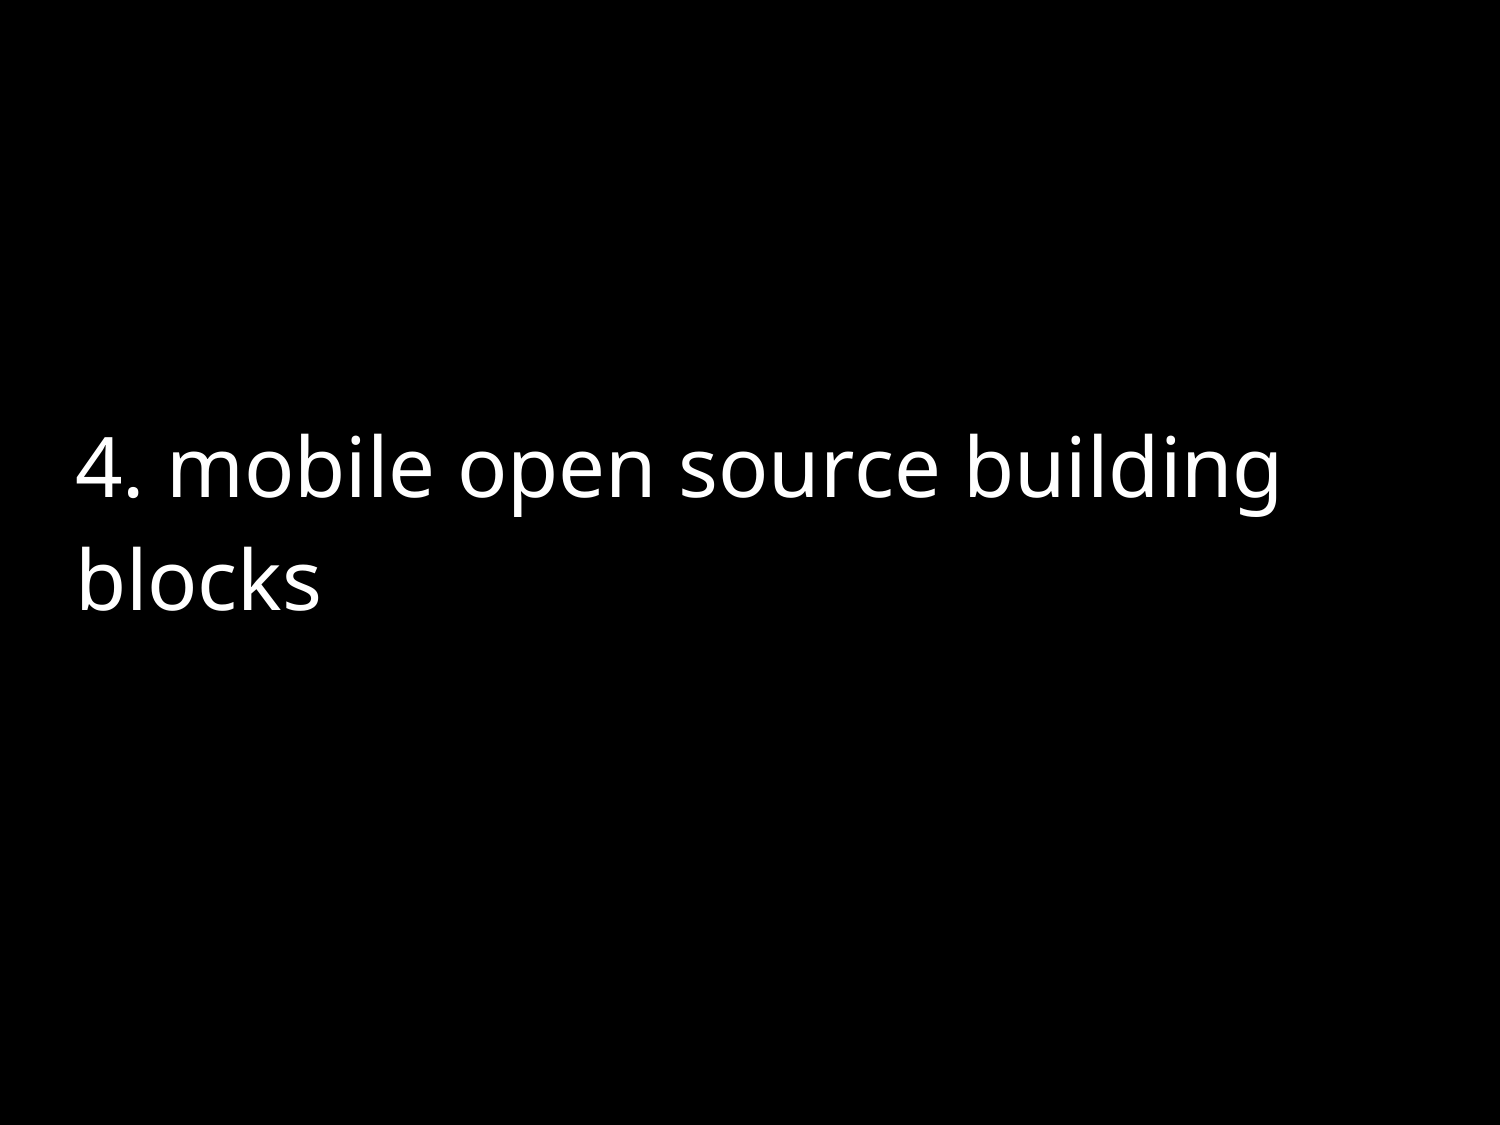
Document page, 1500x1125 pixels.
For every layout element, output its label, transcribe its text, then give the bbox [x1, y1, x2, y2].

title 4. mobile open source building blocks [75, 416, 1414, 628]
